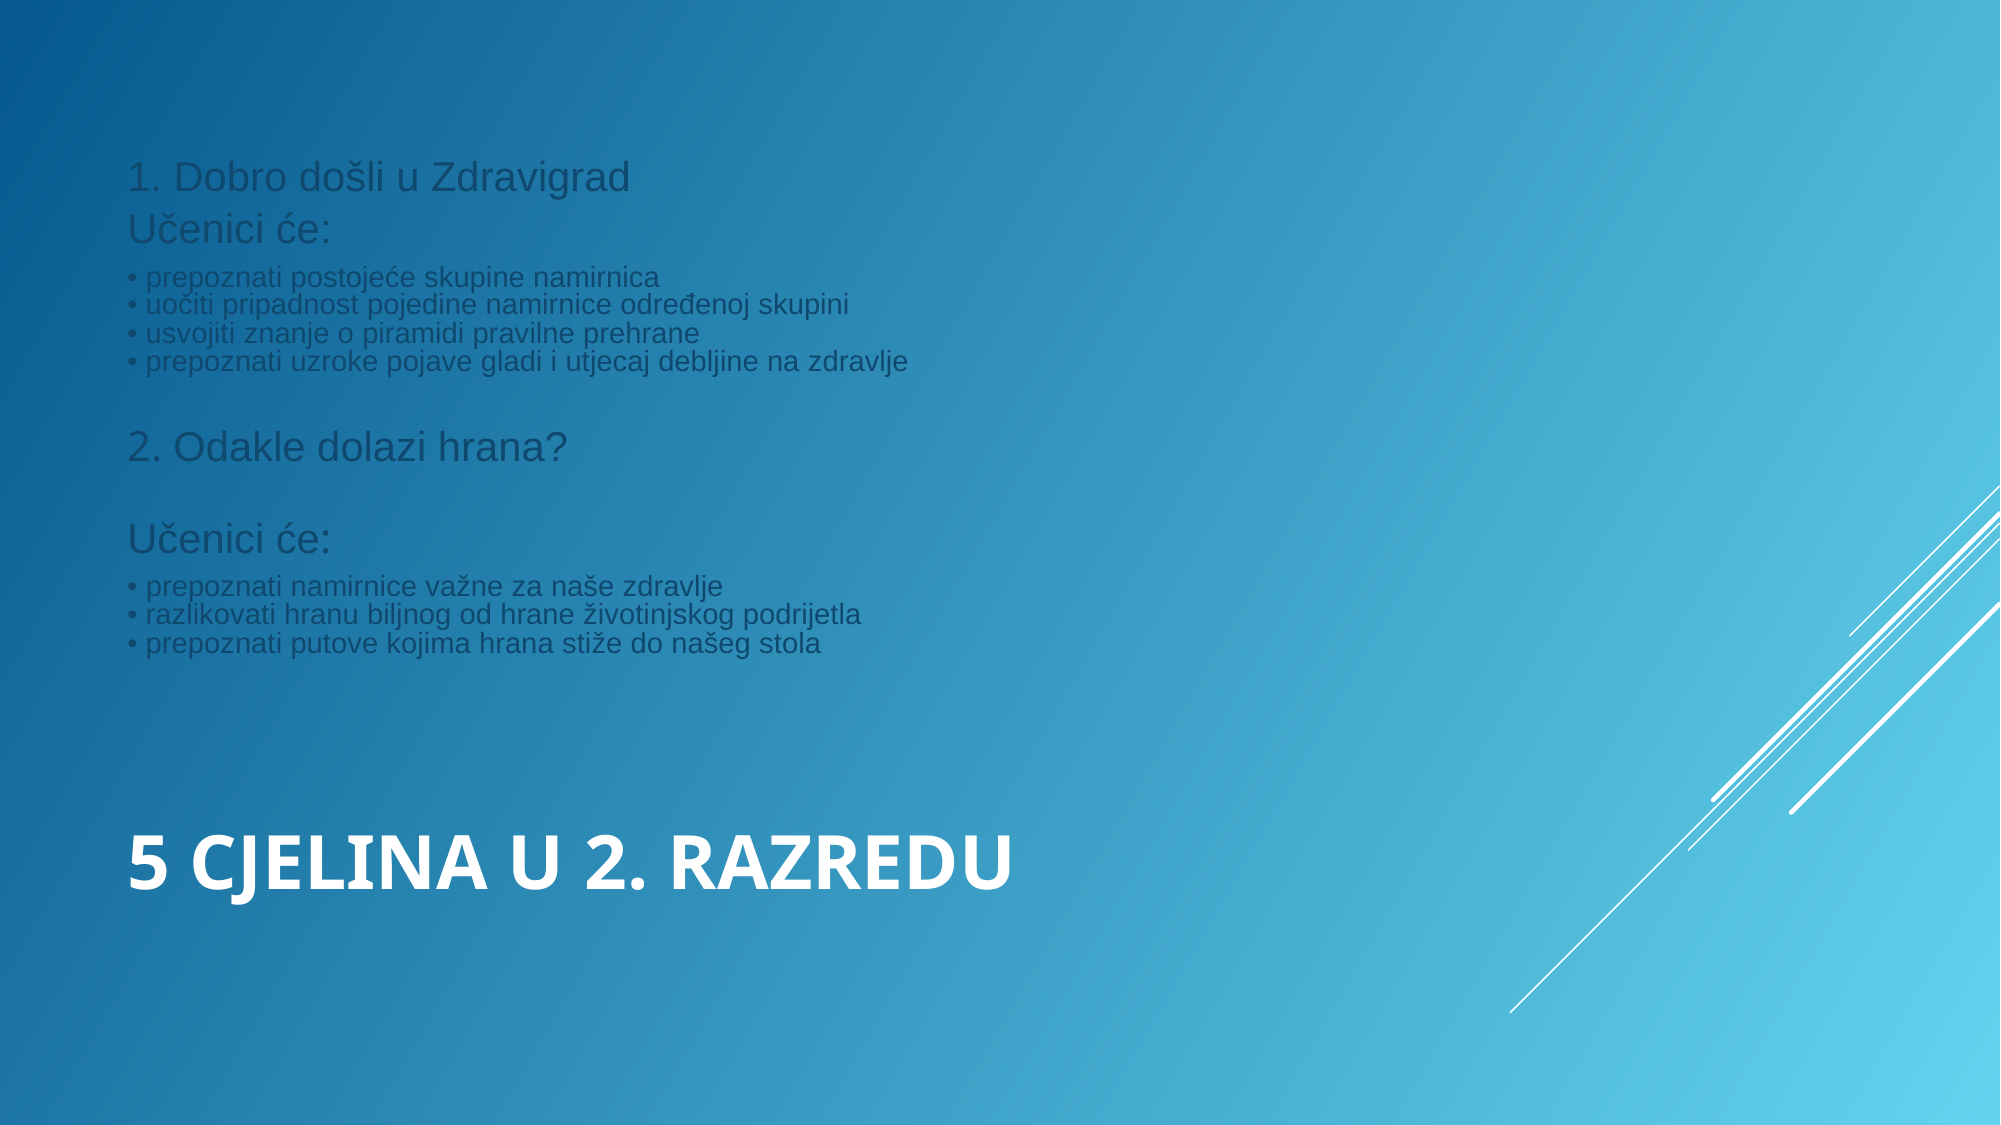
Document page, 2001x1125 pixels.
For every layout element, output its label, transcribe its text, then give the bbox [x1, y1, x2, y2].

list 1. Dobro došli u Zdravigrad Učenici će: • prepoznati postojeće skupine namirnica • uočiti pripadnost pojedine namirnice određenoj skupini • usvojiti znanje o piramidi pravilne prehrane • prepoznati uzroke pojave gladi i utjecaj debljine na zdravlje 2. Odakle dolazi hrana? Učenici će: • prepoznati namirnice važne za naše zdravlje • razlikovati hranu biljnog od hrane životinjskog podrijetla • prepoznati putove kojima hrana stiže do našeg stola [112, 112, 1513, 706]
title 5 cjelina u 2. razredu [112, 736, 1513, 984]
